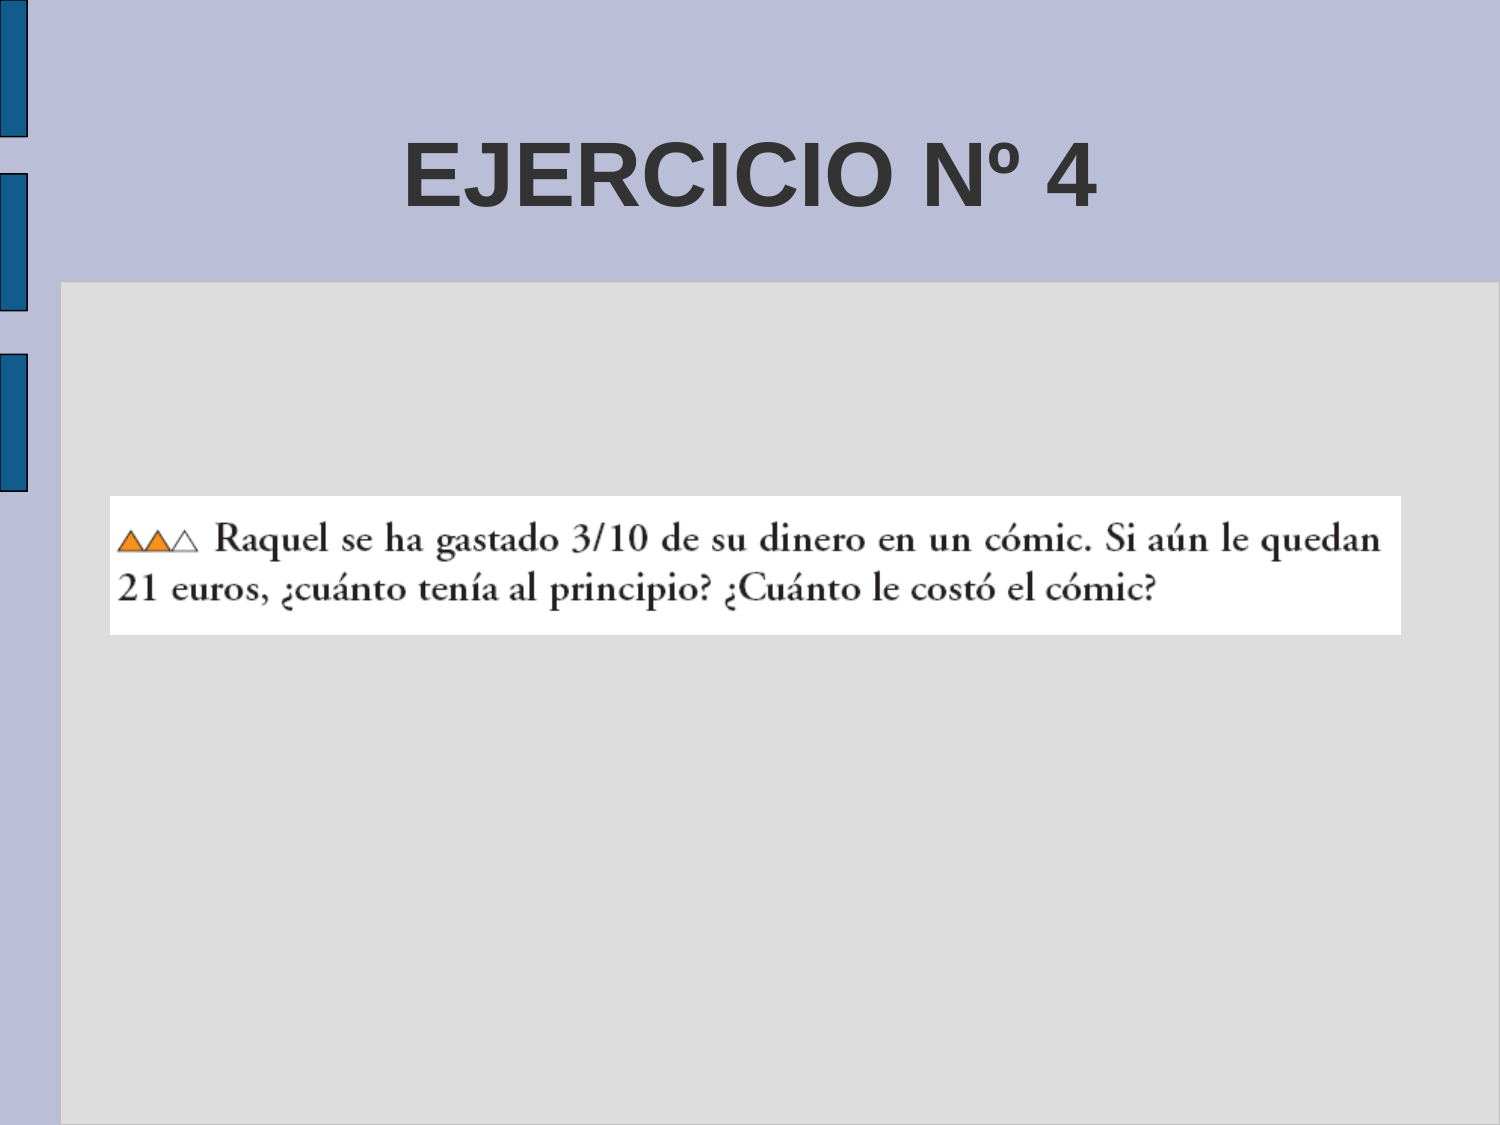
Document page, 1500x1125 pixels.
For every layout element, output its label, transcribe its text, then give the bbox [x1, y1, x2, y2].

picture [110, 496, 1401, 635]
title EJERCICIO Nº 4 [110, 80, 1391, 271]
